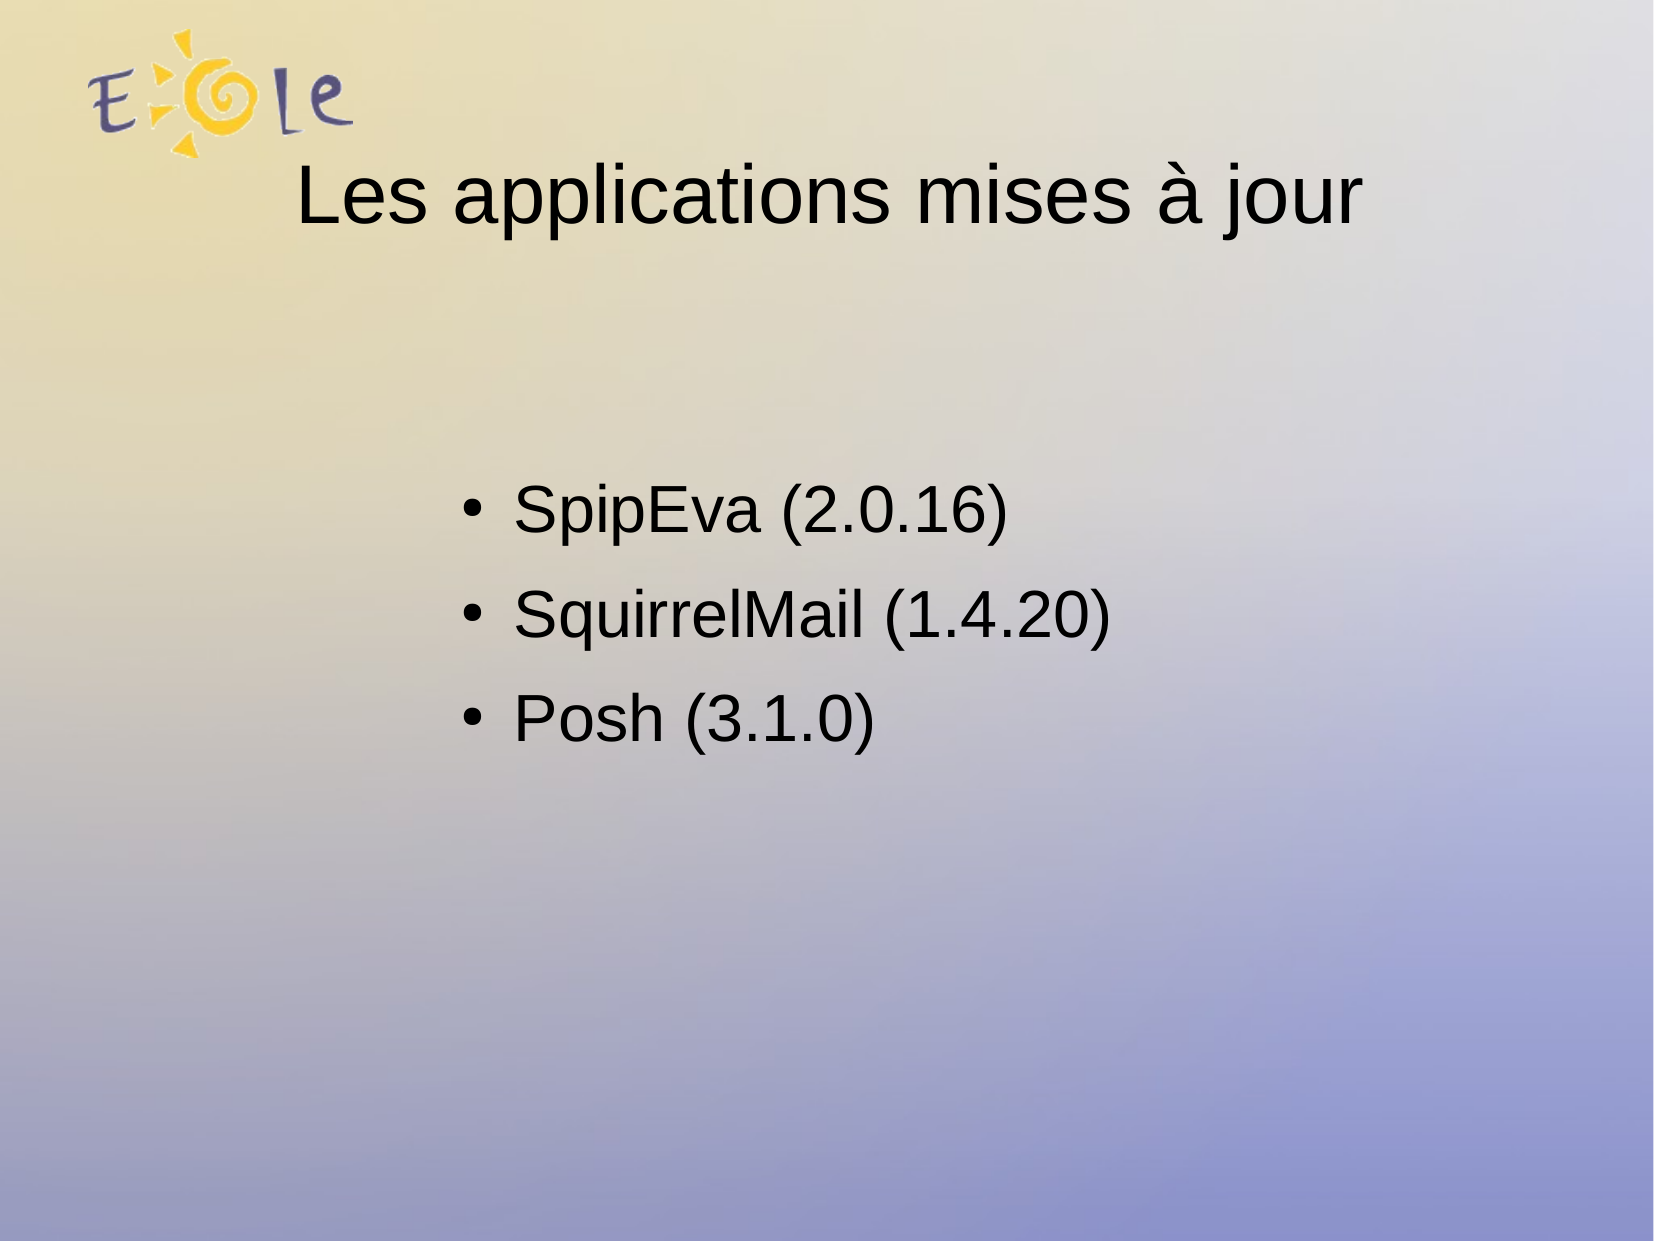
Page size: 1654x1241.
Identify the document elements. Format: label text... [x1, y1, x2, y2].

picture [0, 0, 1654, 1241]
list SpipEva (2.0.16) SquirrelMail (1.4.20) Posh (3.1.0) [442, 472, 1170, 781]
title Les applications mises à jour [86, 91, 1575, 299]
